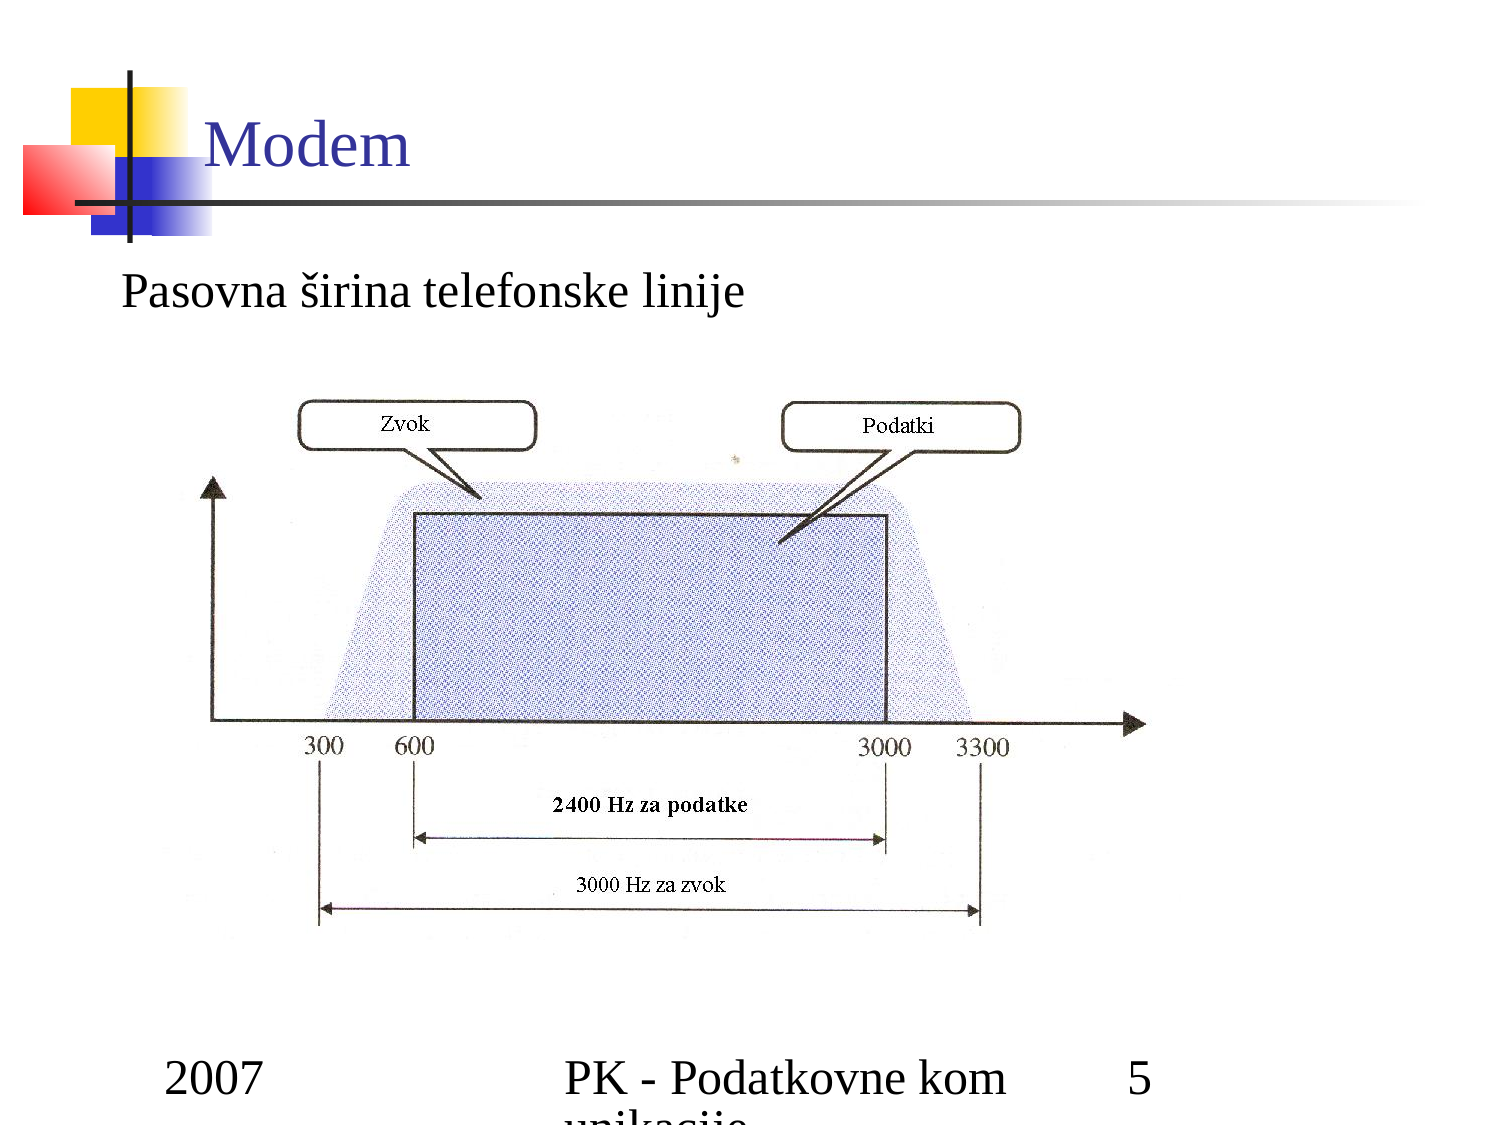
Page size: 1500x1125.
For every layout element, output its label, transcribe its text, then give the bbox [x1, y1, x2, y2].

picture [162, 374, 1188, 940]
list Pasovna širina telefonske linije [50, 249, 1469, 363]
title Modem [188, 92, 1468, 188]
